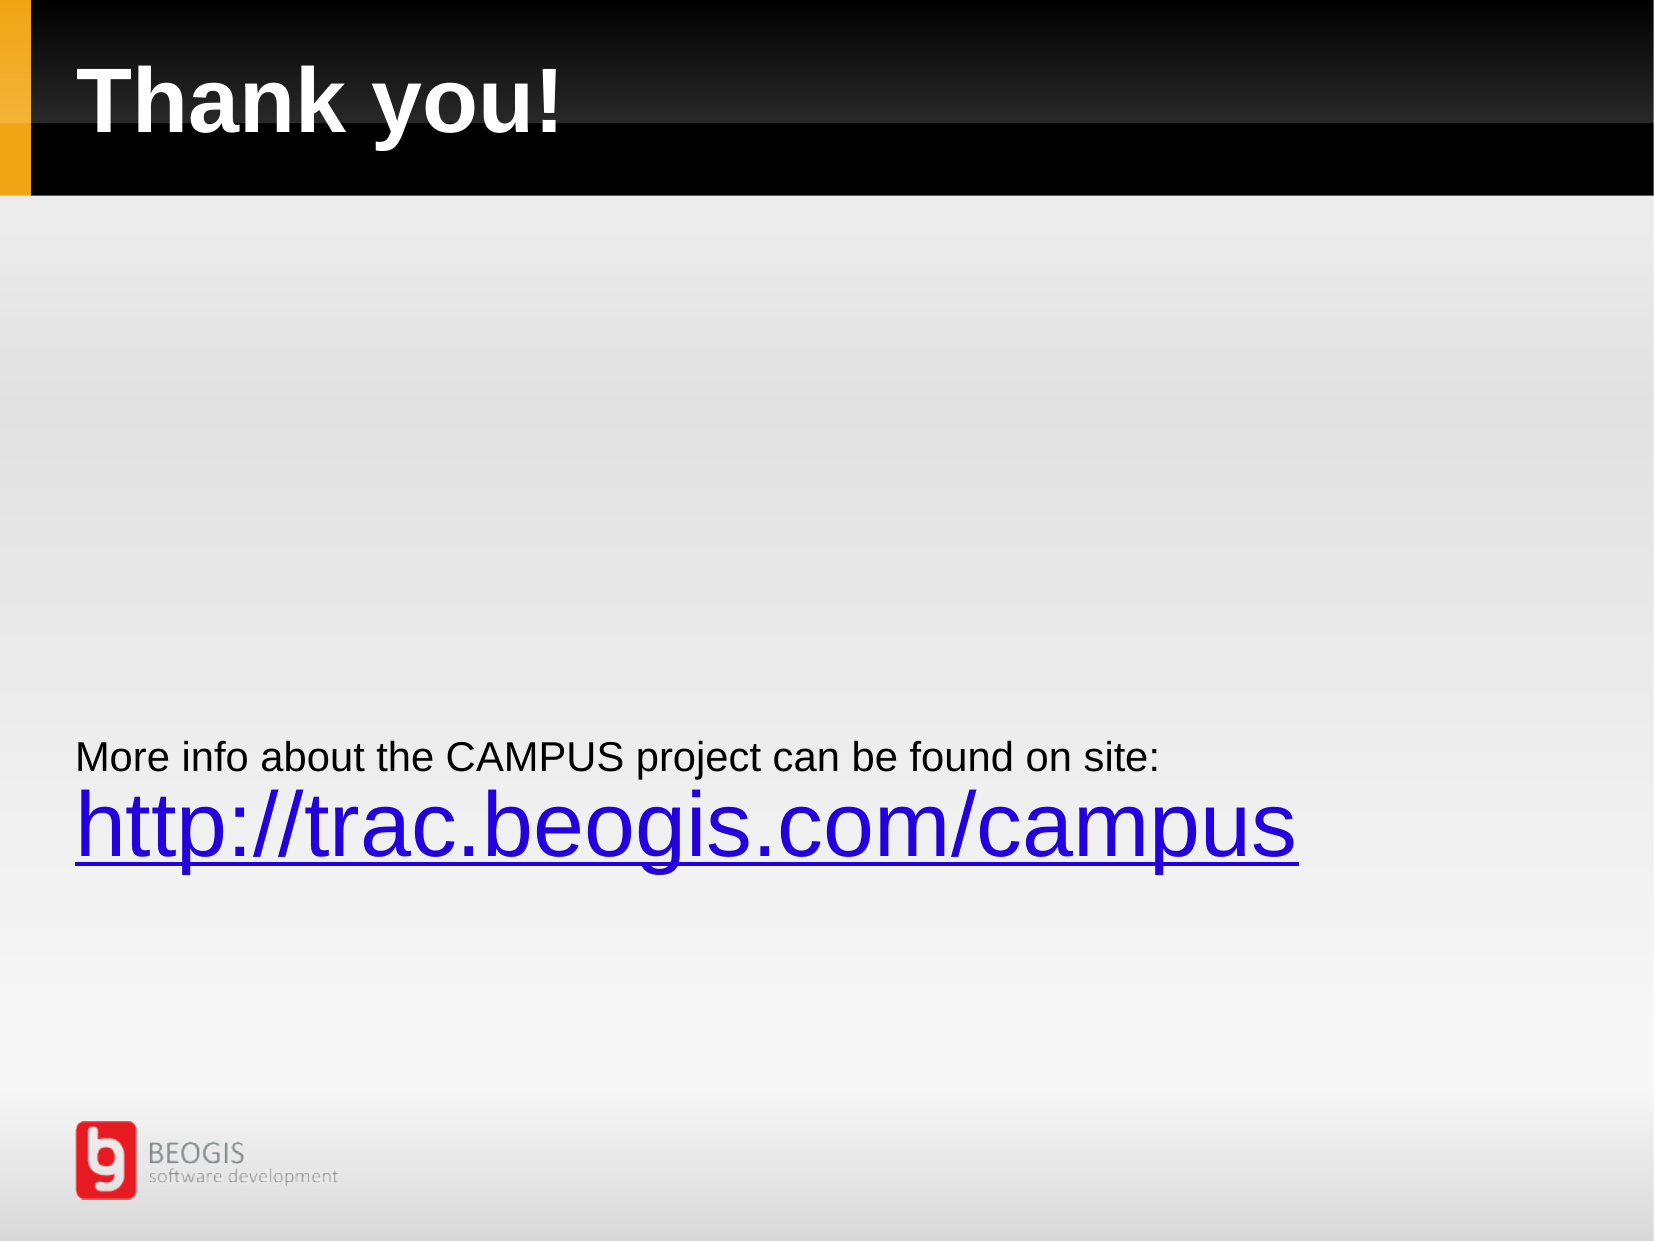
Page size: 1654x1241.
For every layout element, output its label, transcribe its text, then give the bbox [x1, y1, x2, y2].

title Thank you! [76, 0, 1565, 208]
subtitle More info about the CAMPUS project can be found on site: http://trac.beogis.com/campus [75, 637, 1576, 976]
picture [0, 0, 1654, 1241]
